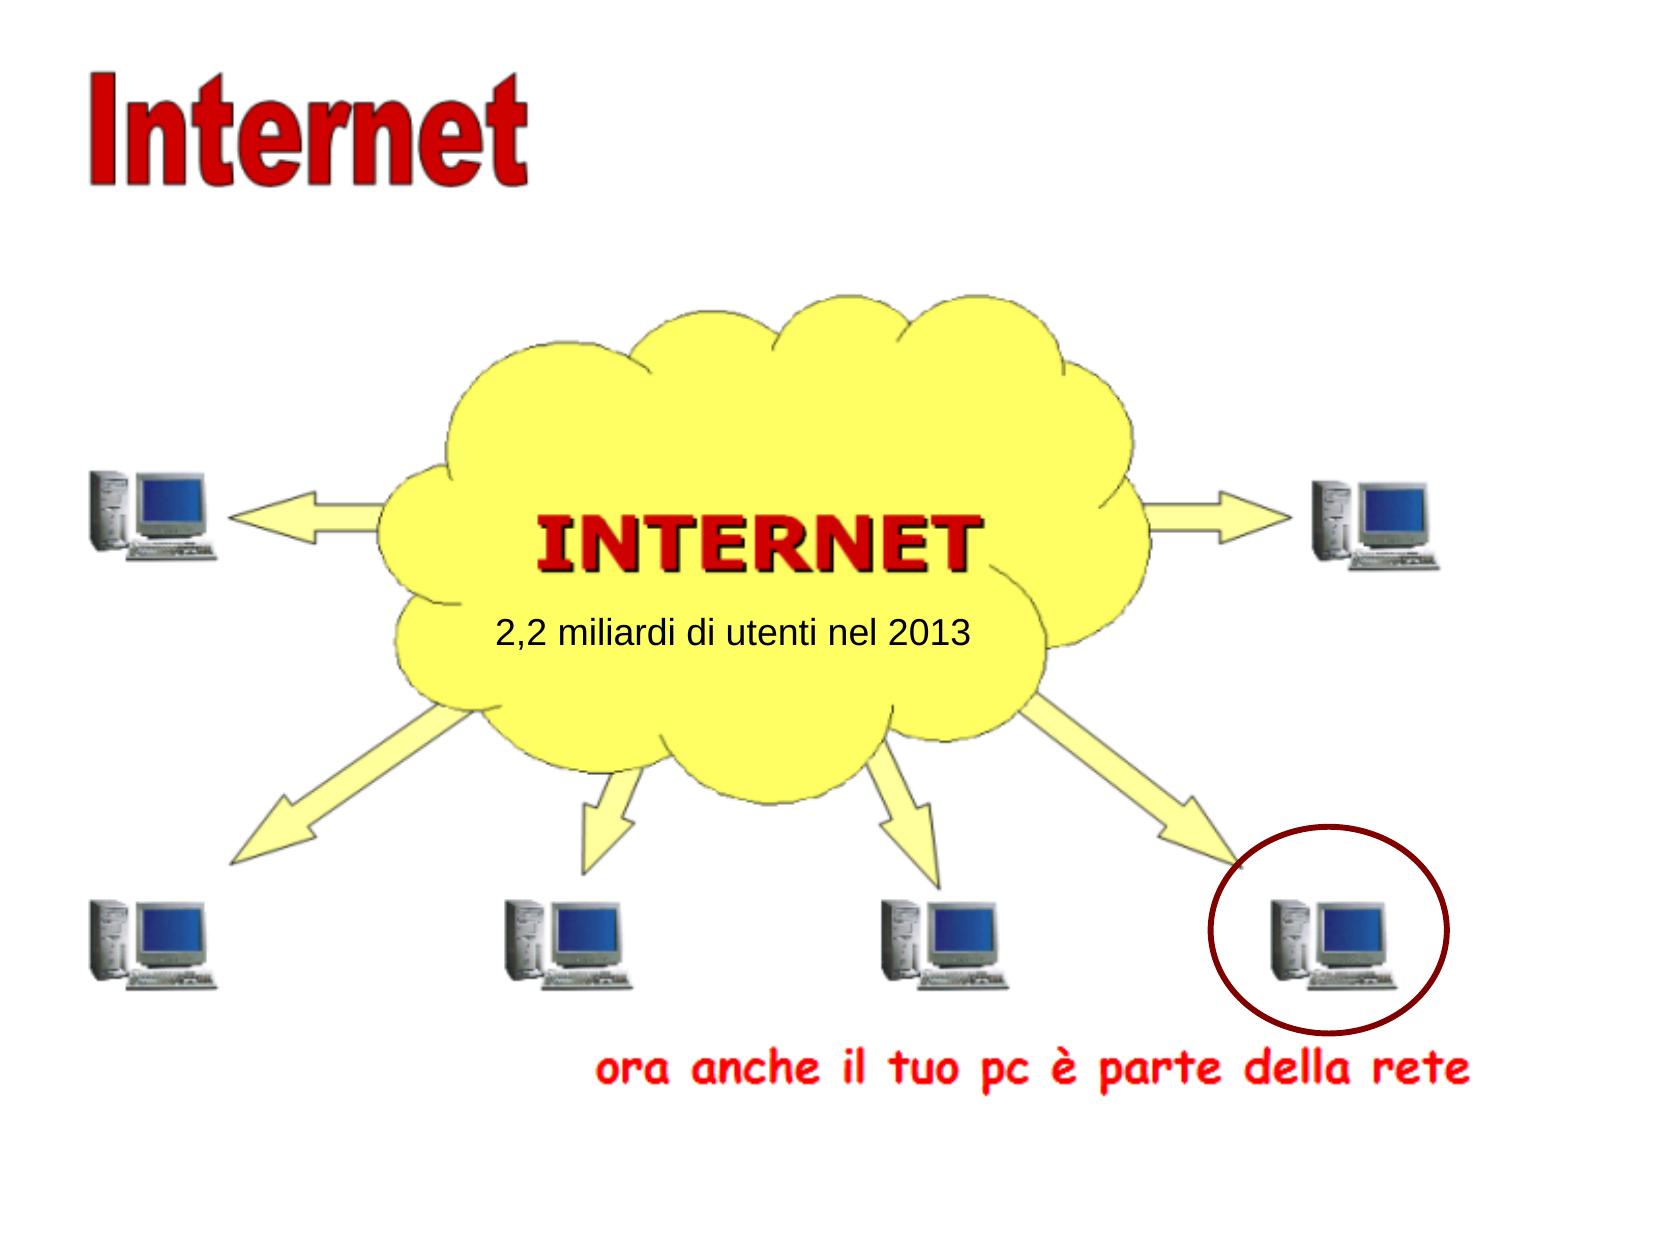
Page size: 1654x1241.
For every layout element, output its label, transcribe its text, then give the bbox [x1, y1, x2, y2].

picture [29, 29, 1565, 1152]
text_box 2,2 miliardi di utenti nel 2013 [480, 603, 987, 661]
